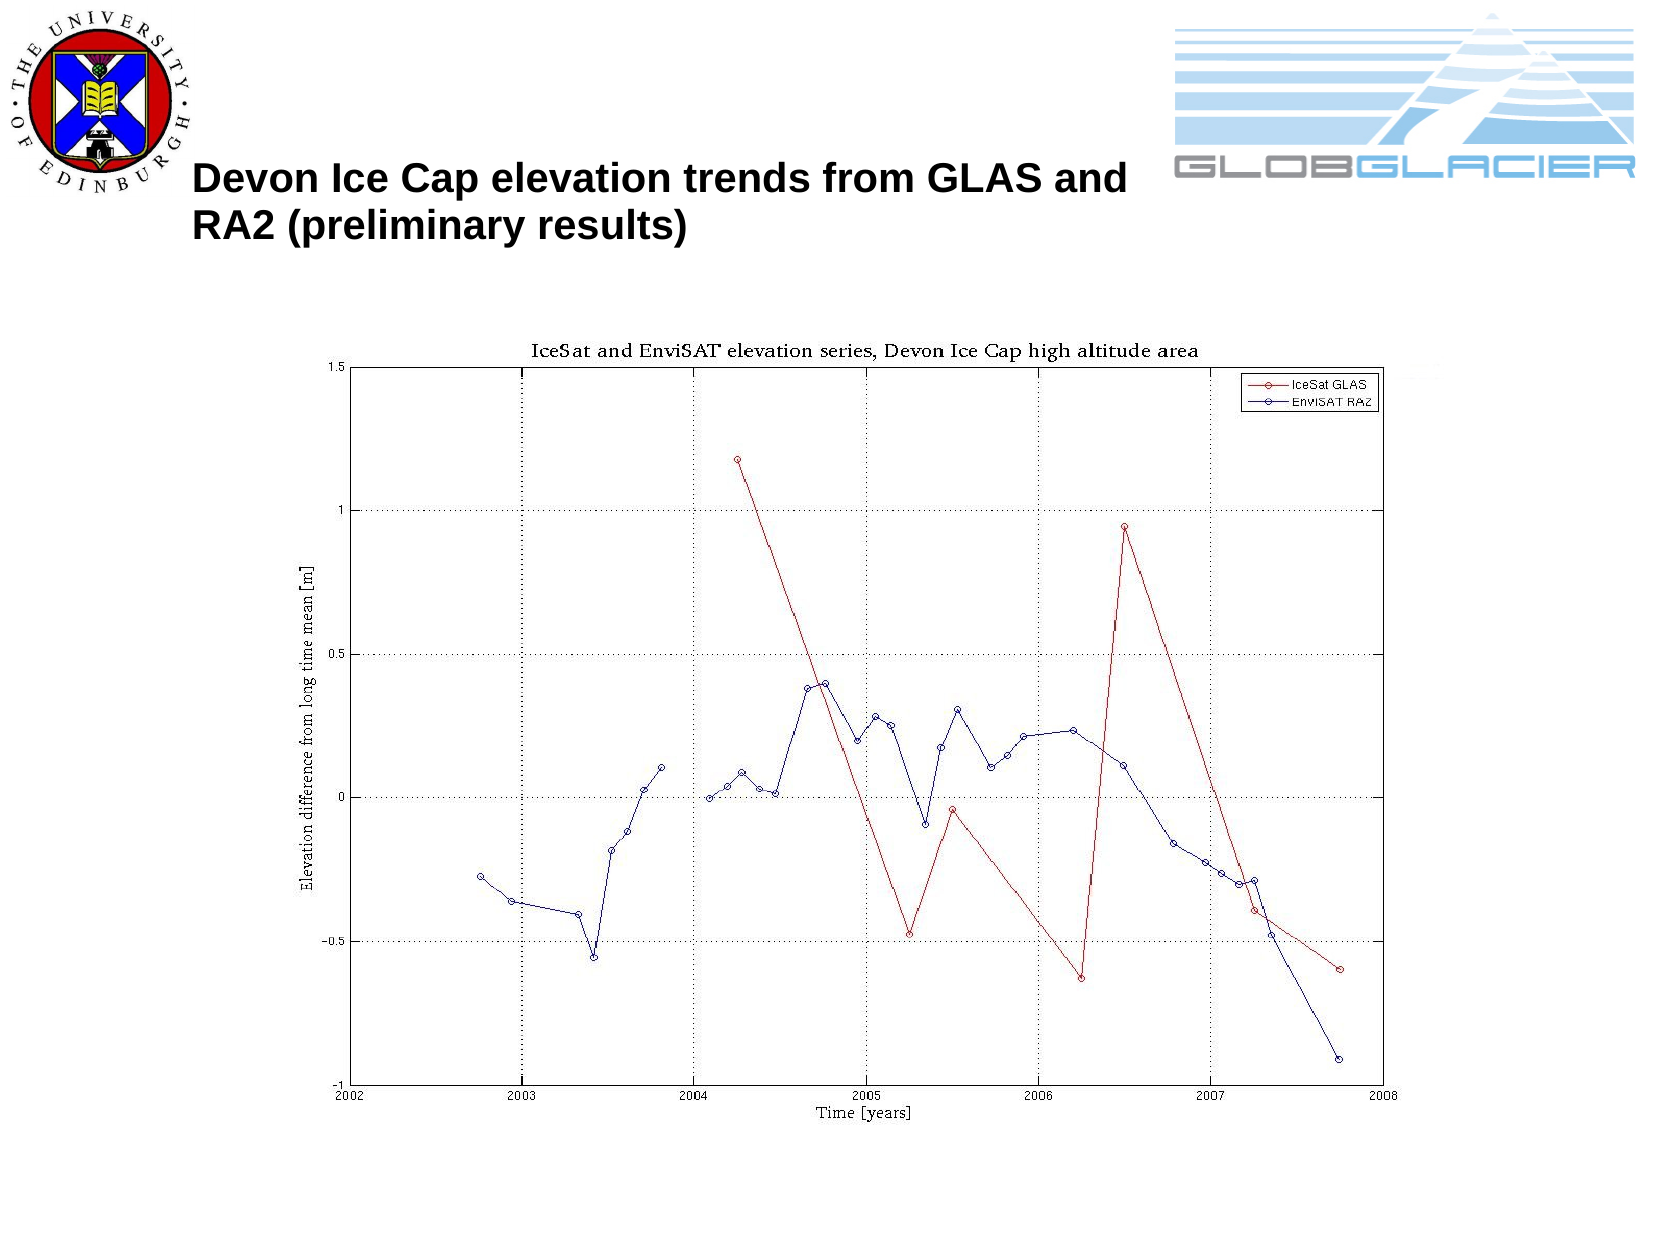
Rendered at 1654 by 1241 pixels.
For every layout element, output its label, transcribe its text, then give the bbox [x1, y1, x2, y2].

picture [1139, 0, 1654, 188]
text_box Devon Ice Cap elevation trends from GLAS and RA2 (preliminary results) [177, 147, 1143, 289]
picture [6, 5, 195, 197]
picture [177, 301, 1511, 1182]
